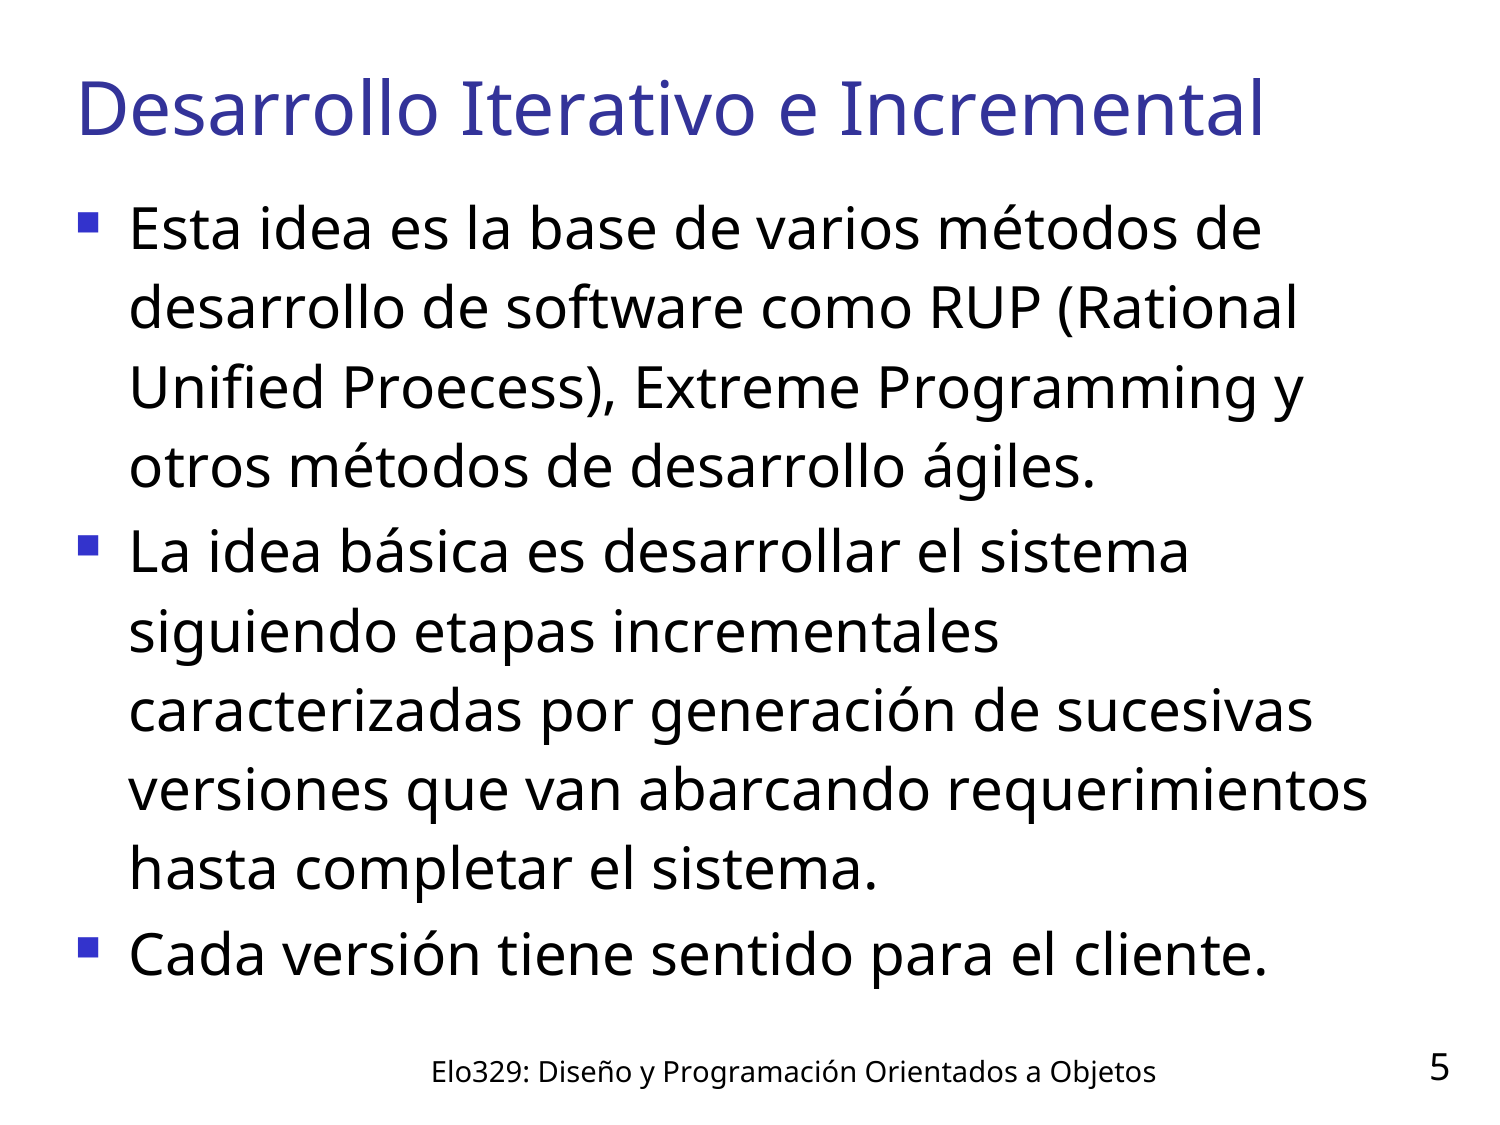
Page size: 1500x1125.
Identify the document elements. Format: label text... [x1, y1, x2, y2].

title Desarrollo Iterativo e Incremental [75, 25, 1426, 188]
list Esta idea es la base de varios métodos de desarrollo de software como RUP (Rational Unified Proecess), Extreme Programming y otros métodos de desarrollo ágiles. La idea básica es desarrollar el sistema siguiendo etapas incrementales caracterizadas por generación de sucesivas versiones que van abarcando requerimientos hasta completar el sistema. Cada versión tiene sentido para el cliente. [75, 187, 1398, 1020]
